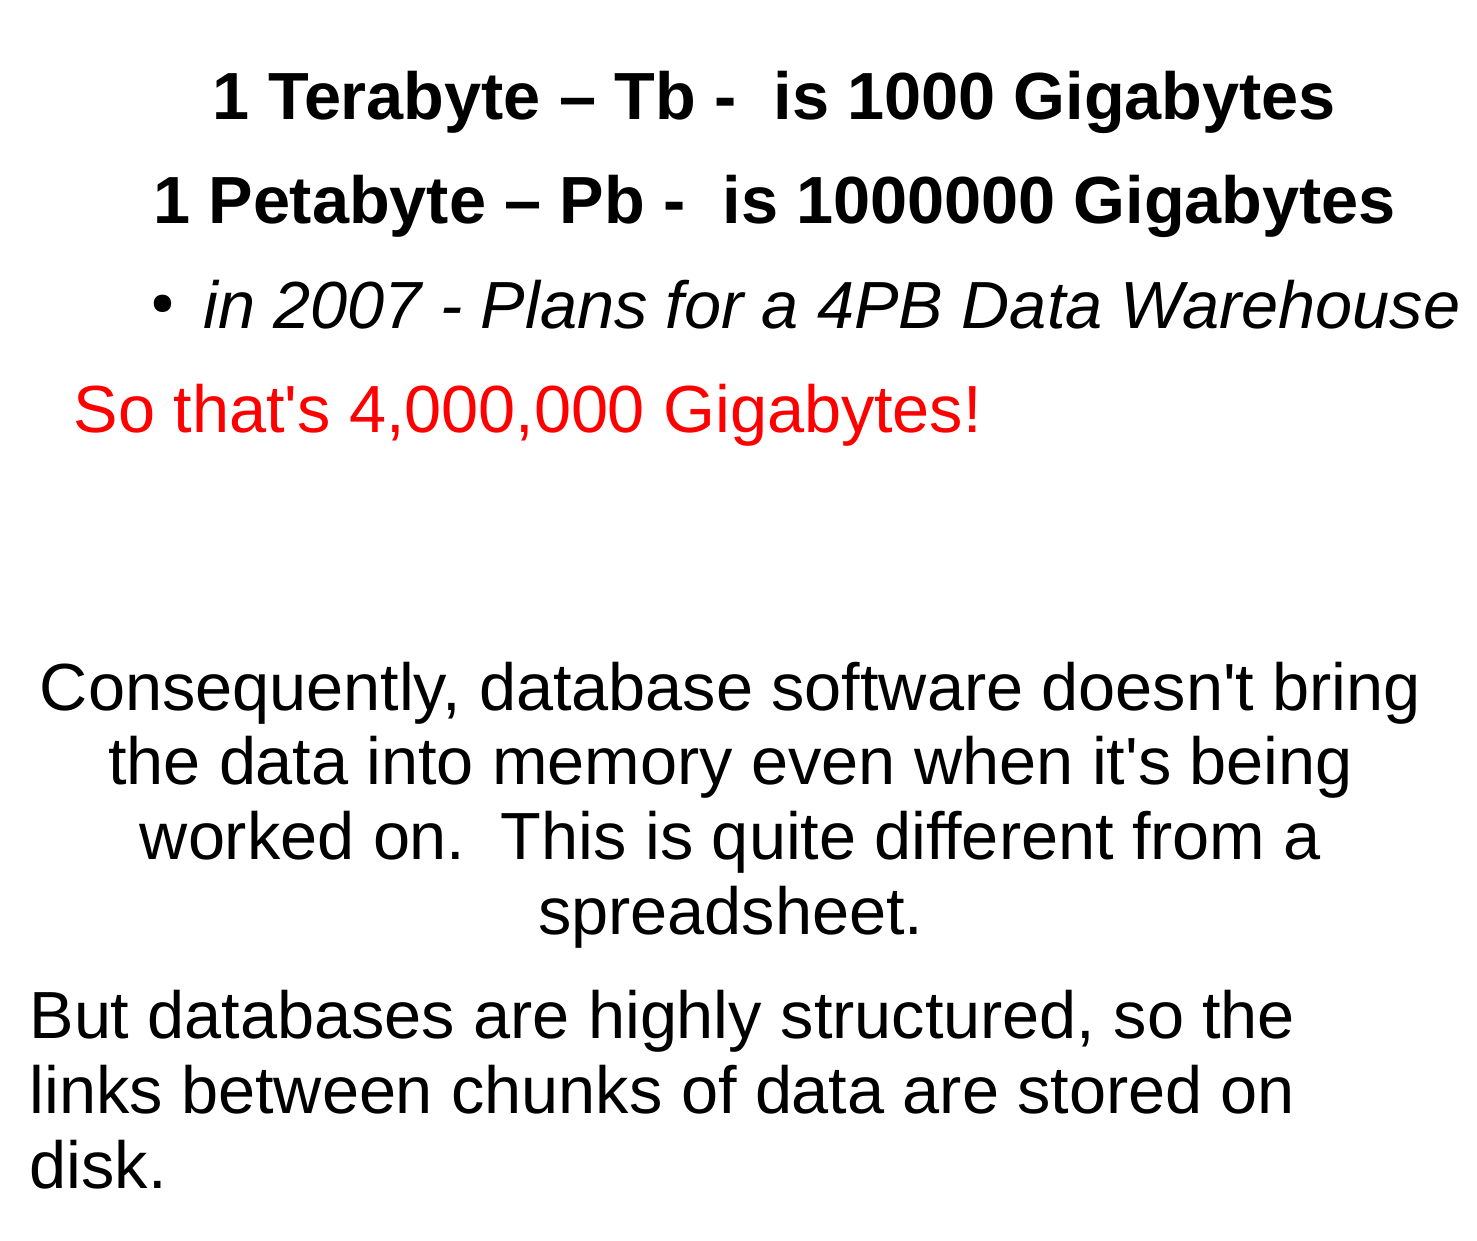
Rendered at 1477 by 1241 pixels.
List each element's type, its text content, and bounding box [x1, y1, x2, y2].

list 1 Terabyte – Tb - is 1000 Gigabytes 1 Petabyte – Pb - is 1000000 Gigabytes in 2007 - Plans for a 4PB Data Warehouse So that's 4,000,000 Gigabytes! [73, 59, 1477, 443]
list Consequently, database software doesn't bring the data into memory even when it's being worked on. This is quite different from a spreadsheet. But databases are highly structured, so the links between chunks of data are stored on disk. [29, 649, 1433, 1211]
